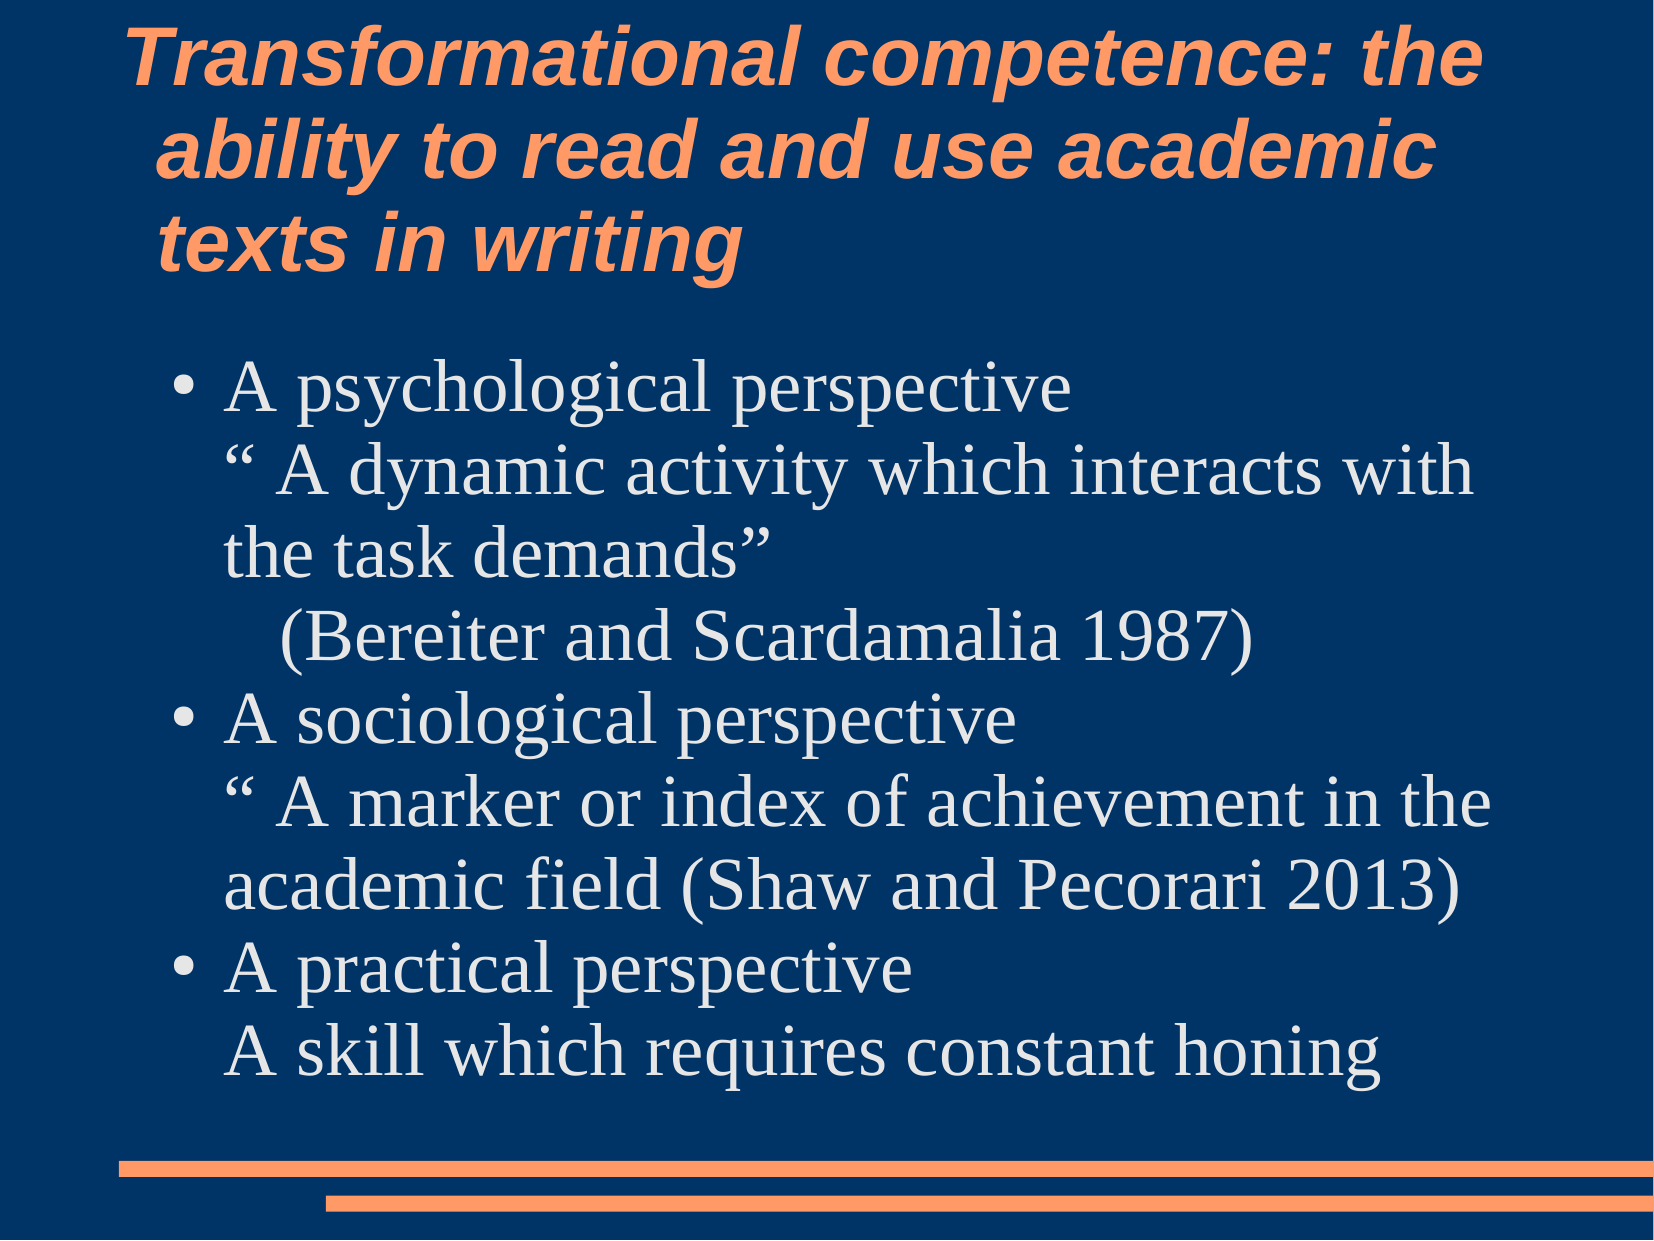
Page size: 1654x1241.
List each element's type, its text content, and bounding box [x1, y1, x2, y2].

title Transformational competence: the ability to read and use academic texts in writing [121, 10, 1534, 290]
list A psychological perspective “ A dynamic activity which interacts with the task demands” (Bereiter and Scardamalia 1987) A sociological perspective “ A marker or index of achievement in the academic field (Shaw and Pecorari 2013) A practical perspective A skill which requires constant honing [152, 344, 1534, 1241]
